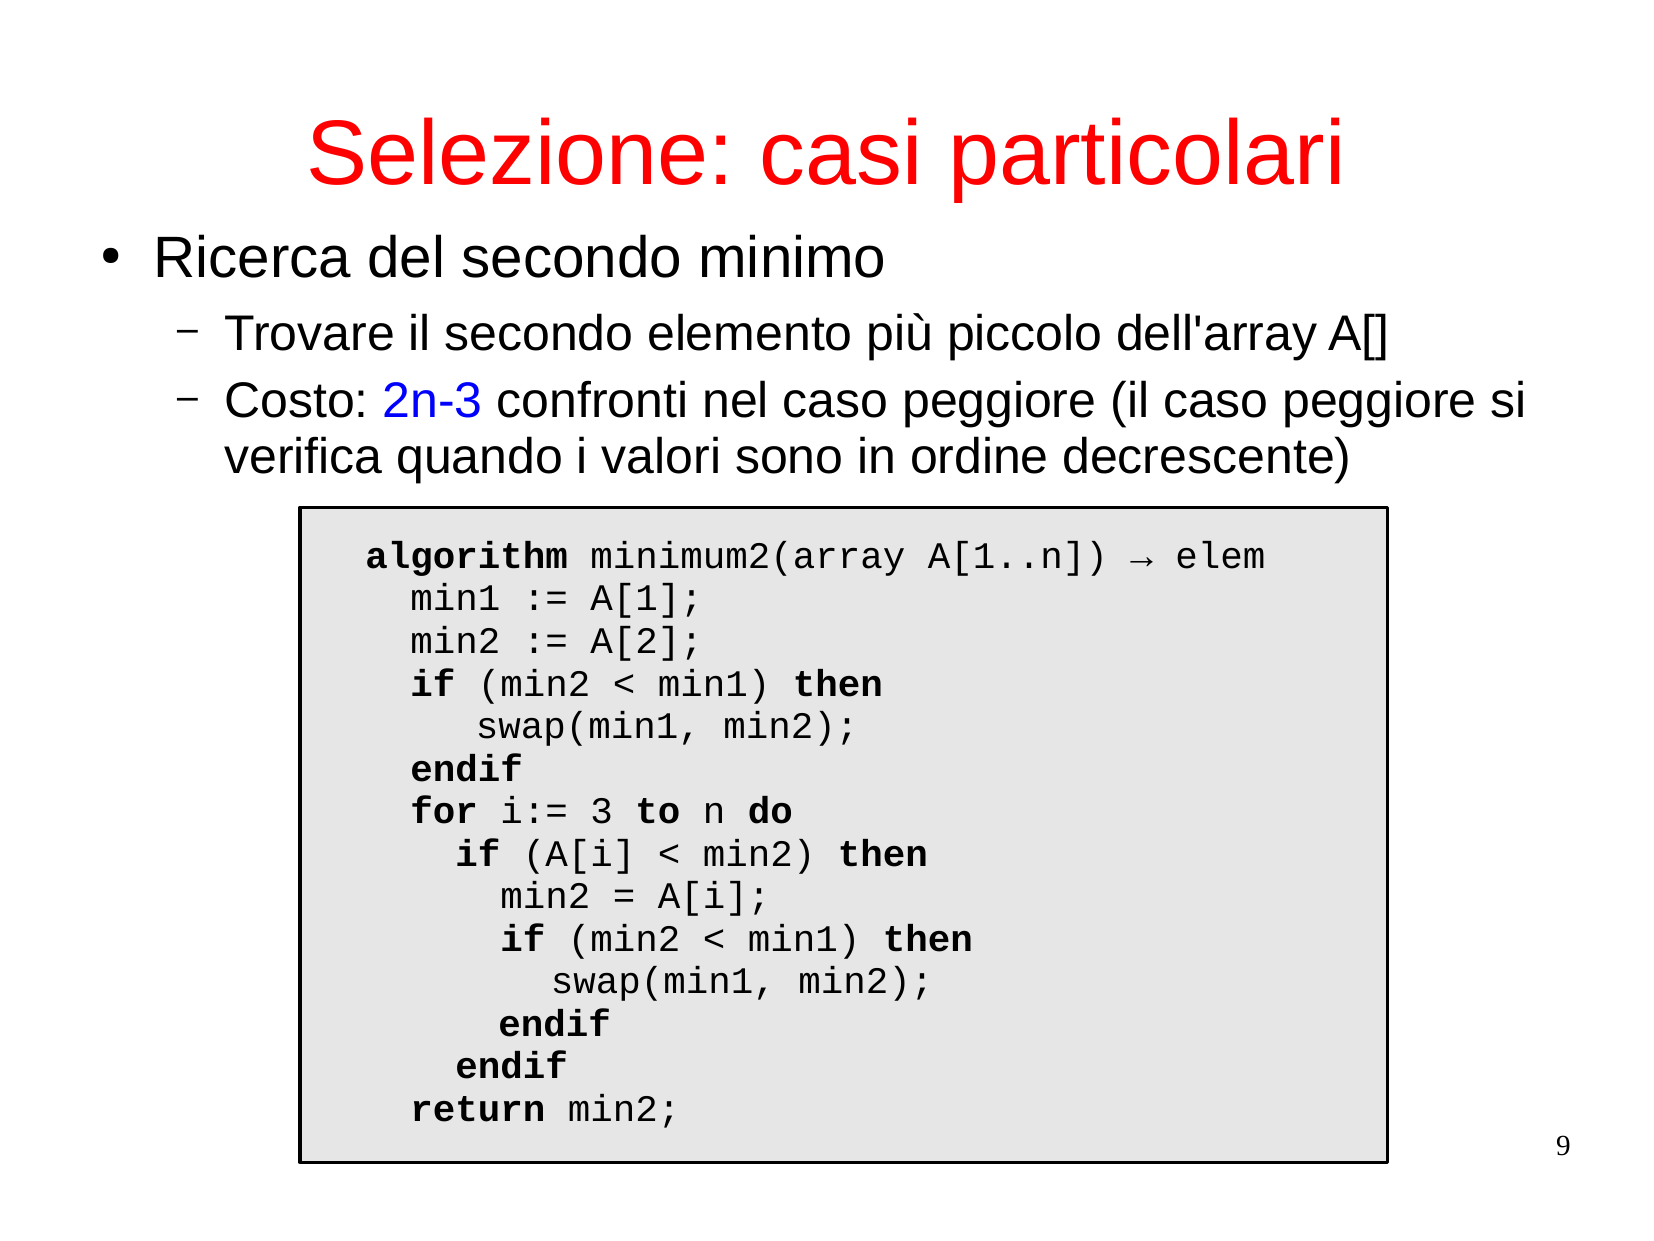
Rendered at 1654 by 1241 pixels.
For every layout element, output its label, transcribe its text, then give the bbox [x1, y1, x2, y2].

list Ricerca del secondo minimo Trovare il secondo elemento più piccolo dell'array A[] Costo: 2n-3 confronti nel caso peggiore (il caso peggiore si verifica quando i valori sono in ordine decrescente) [82, 225, 1571, 1109]
title Selezione: casi particolari [82, 49, 1571, 225]
text_box algorithm minimum2(array A[1..n]) → elem min1 := A[1]; min2 := A[2]; if (min2 < min1) then swap(min1, min2); endif for i:= 3 to n do if (A[i] < min2) then min2 = A[i]; if (min2 < min1) then swap(min1, min2); endif endif return min2; [300, 507, 1388, 1163]
